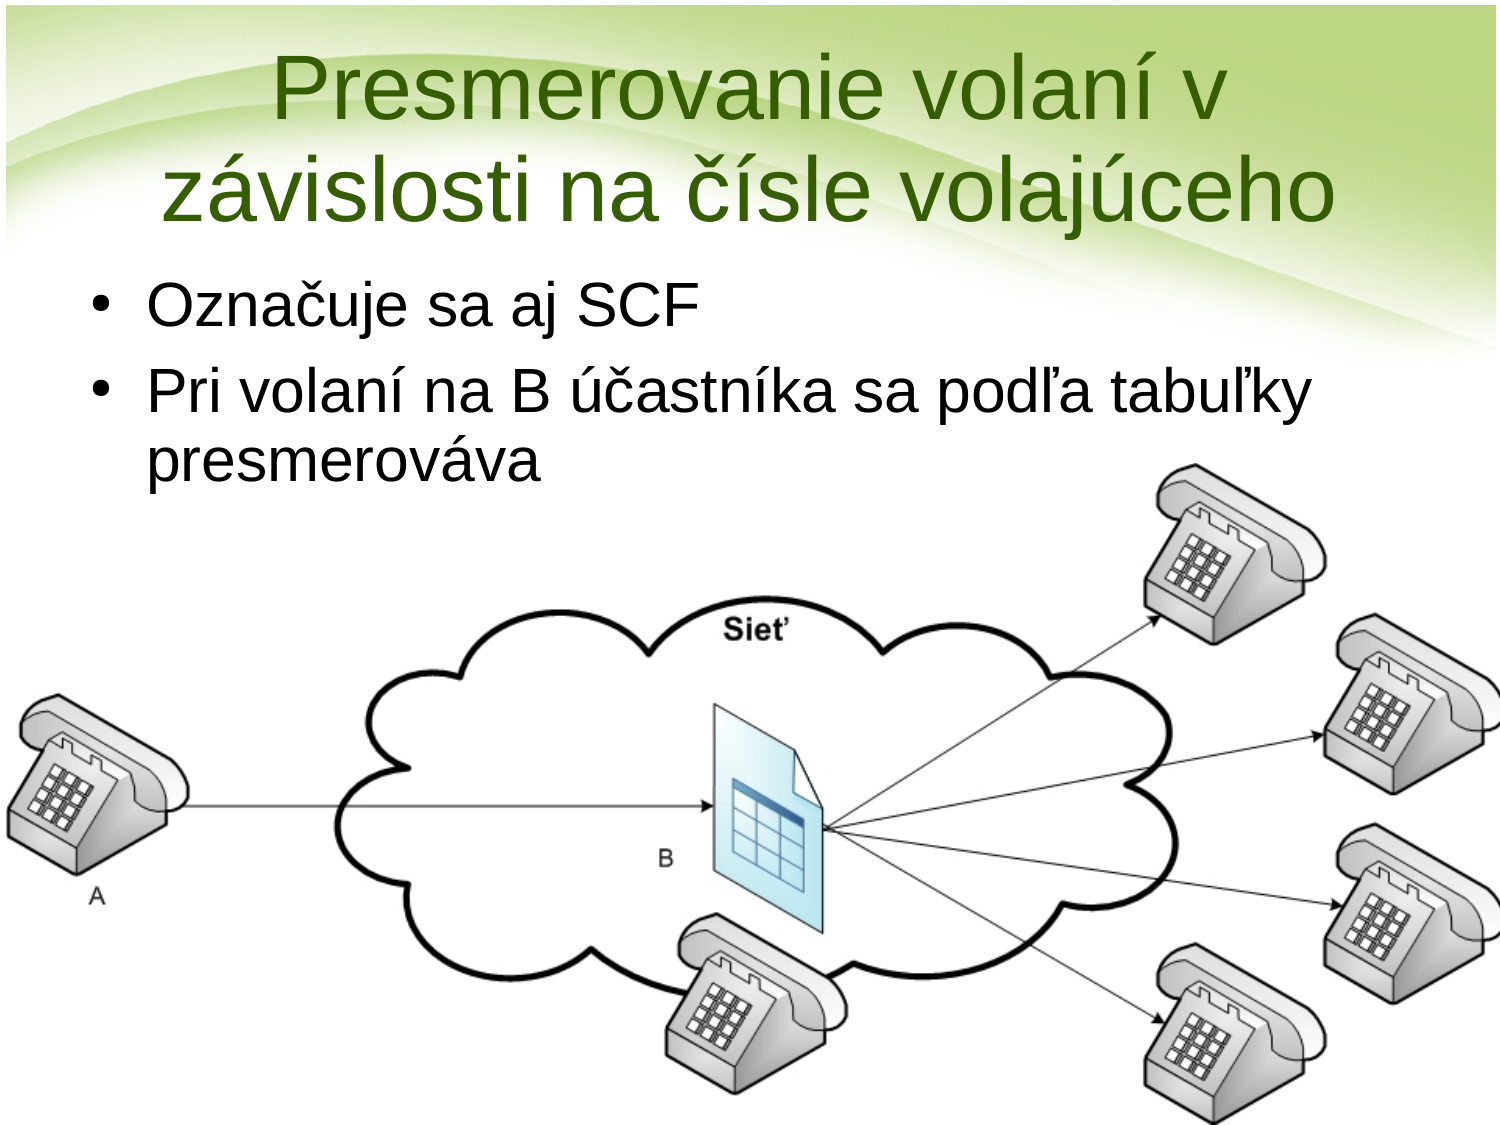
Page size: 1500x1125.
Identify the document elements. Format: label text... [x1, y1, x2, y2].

list Označuje sa aj SCF Pri volaní na B účastníka sa podľa tabuľky presmerováva [75, 262, 1426, 1006]
picture [0, 0, 1500, 1125]
title Presmerovanie volaní v závislosti na čísle volajúceho [75, 13, 1426, 262]
